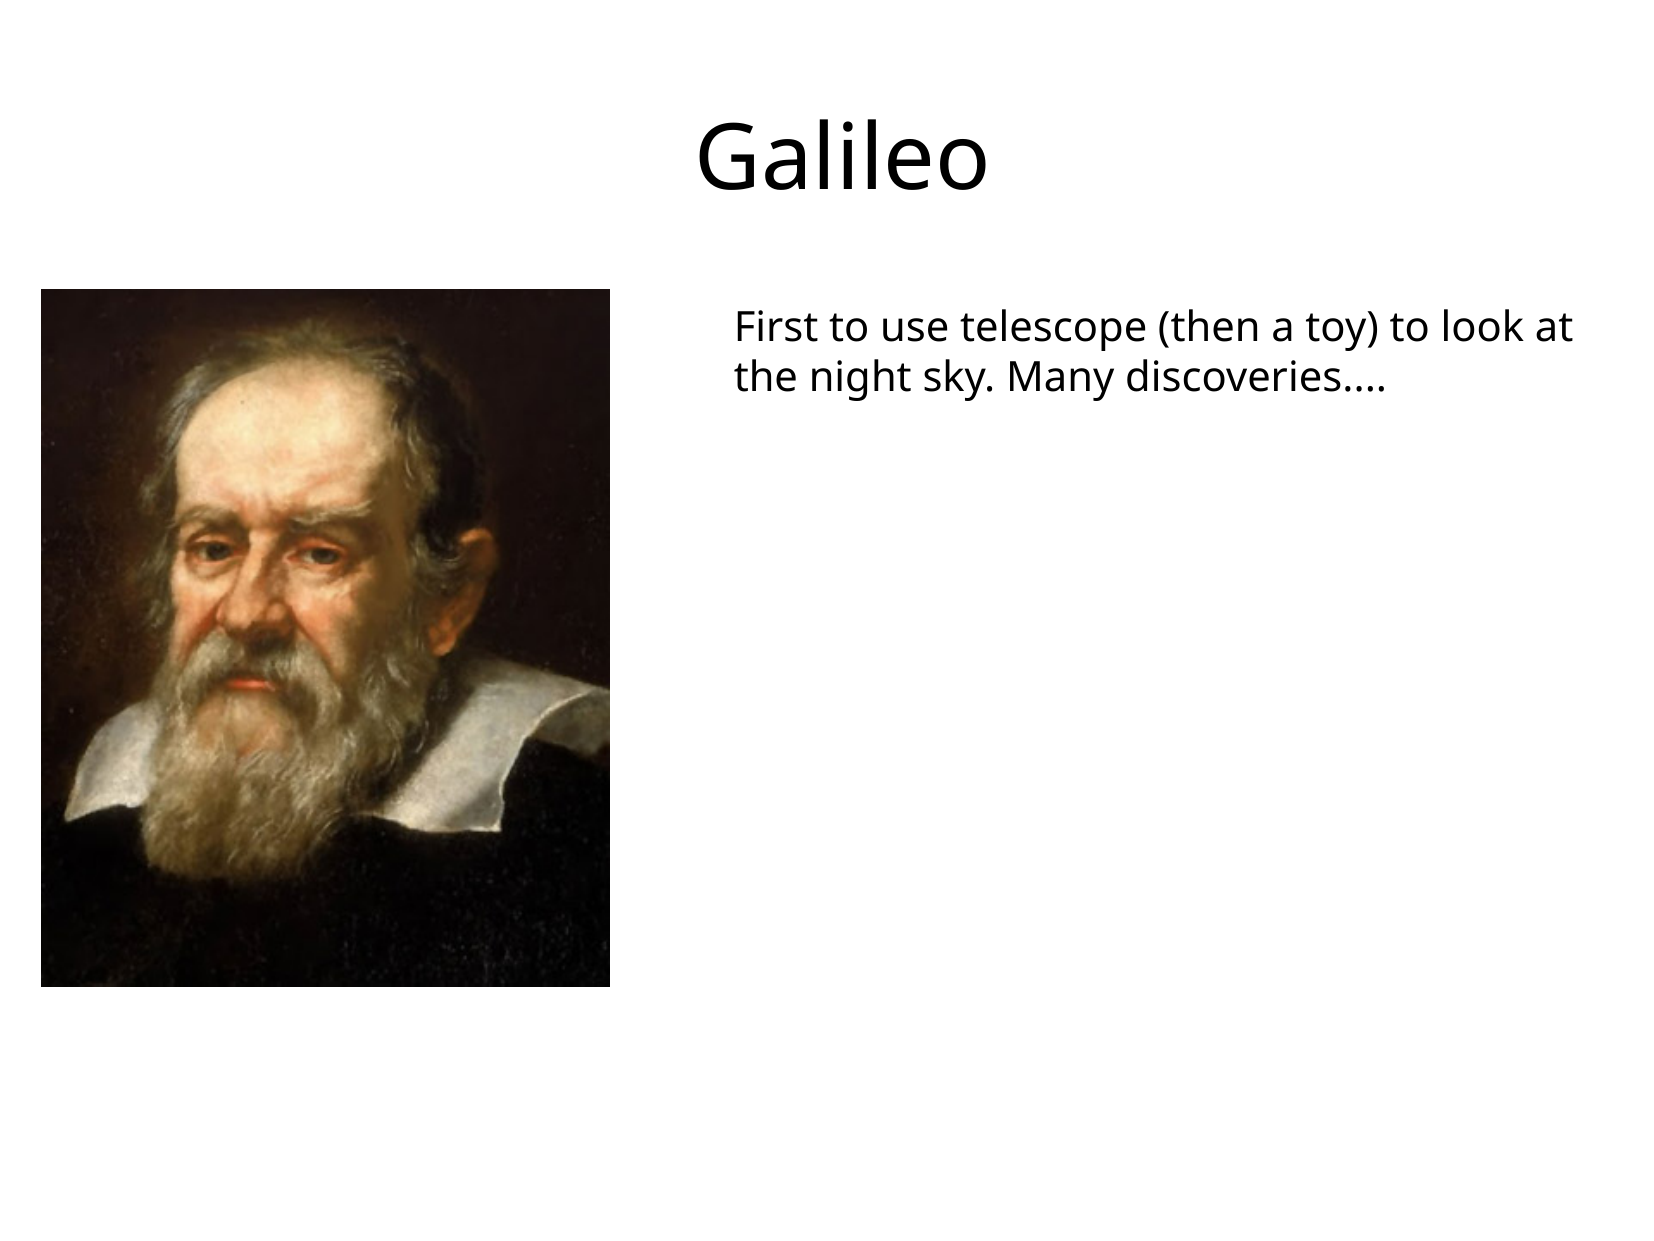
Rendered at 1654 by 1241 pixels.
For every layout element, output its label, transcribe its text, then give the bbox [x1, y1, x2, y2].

list First to use telescope (then a toy) to look at the night sky. Many discoveries.... [647, 292, 1613, 1051]
title Galileo [82, 49, 1571, 257]
picture [41, 289, 610, 987]
